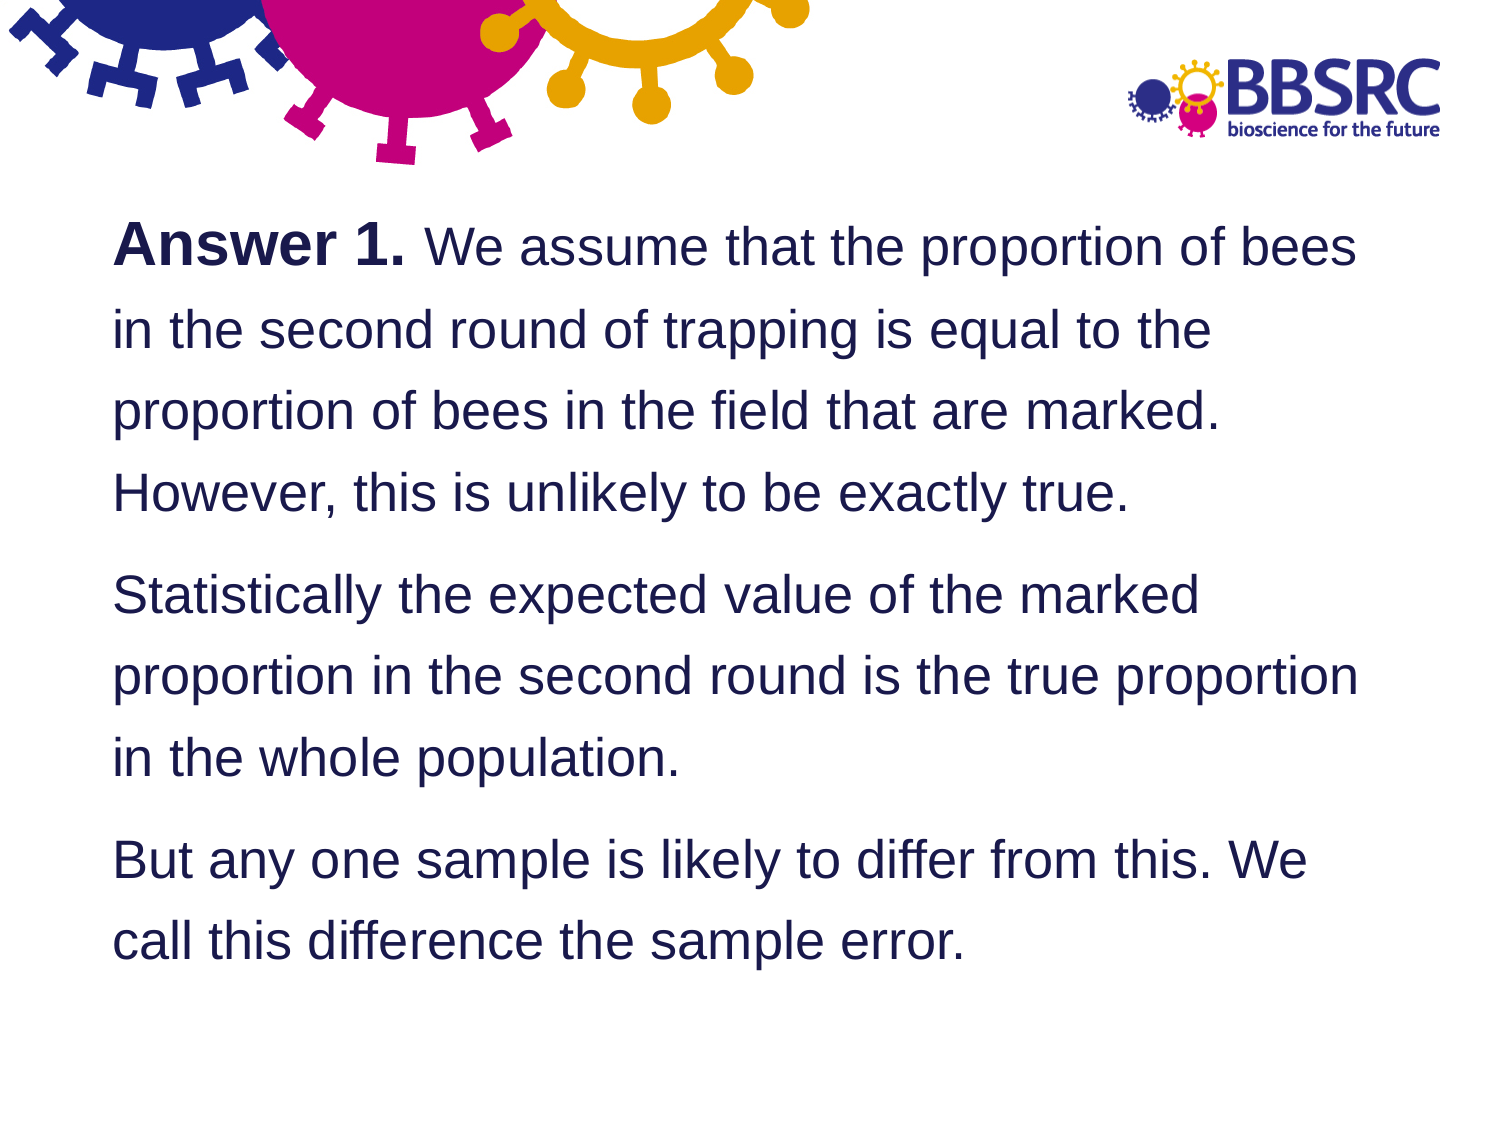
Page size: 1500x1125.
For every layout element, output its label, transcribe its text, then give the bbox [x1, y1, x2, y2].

list Answer 1. We assume that the proportion of bees in the second round of trapping is equal to the proportion of bees in the field that are marked. However, this is unlikely to be exactly true. Statistically the expected value of the marked proportion in the second round is the true proportion in the whole population. But any one sample is likely to differ from this. We call this difference the sample error. [112, 184, 1377, 1118]
